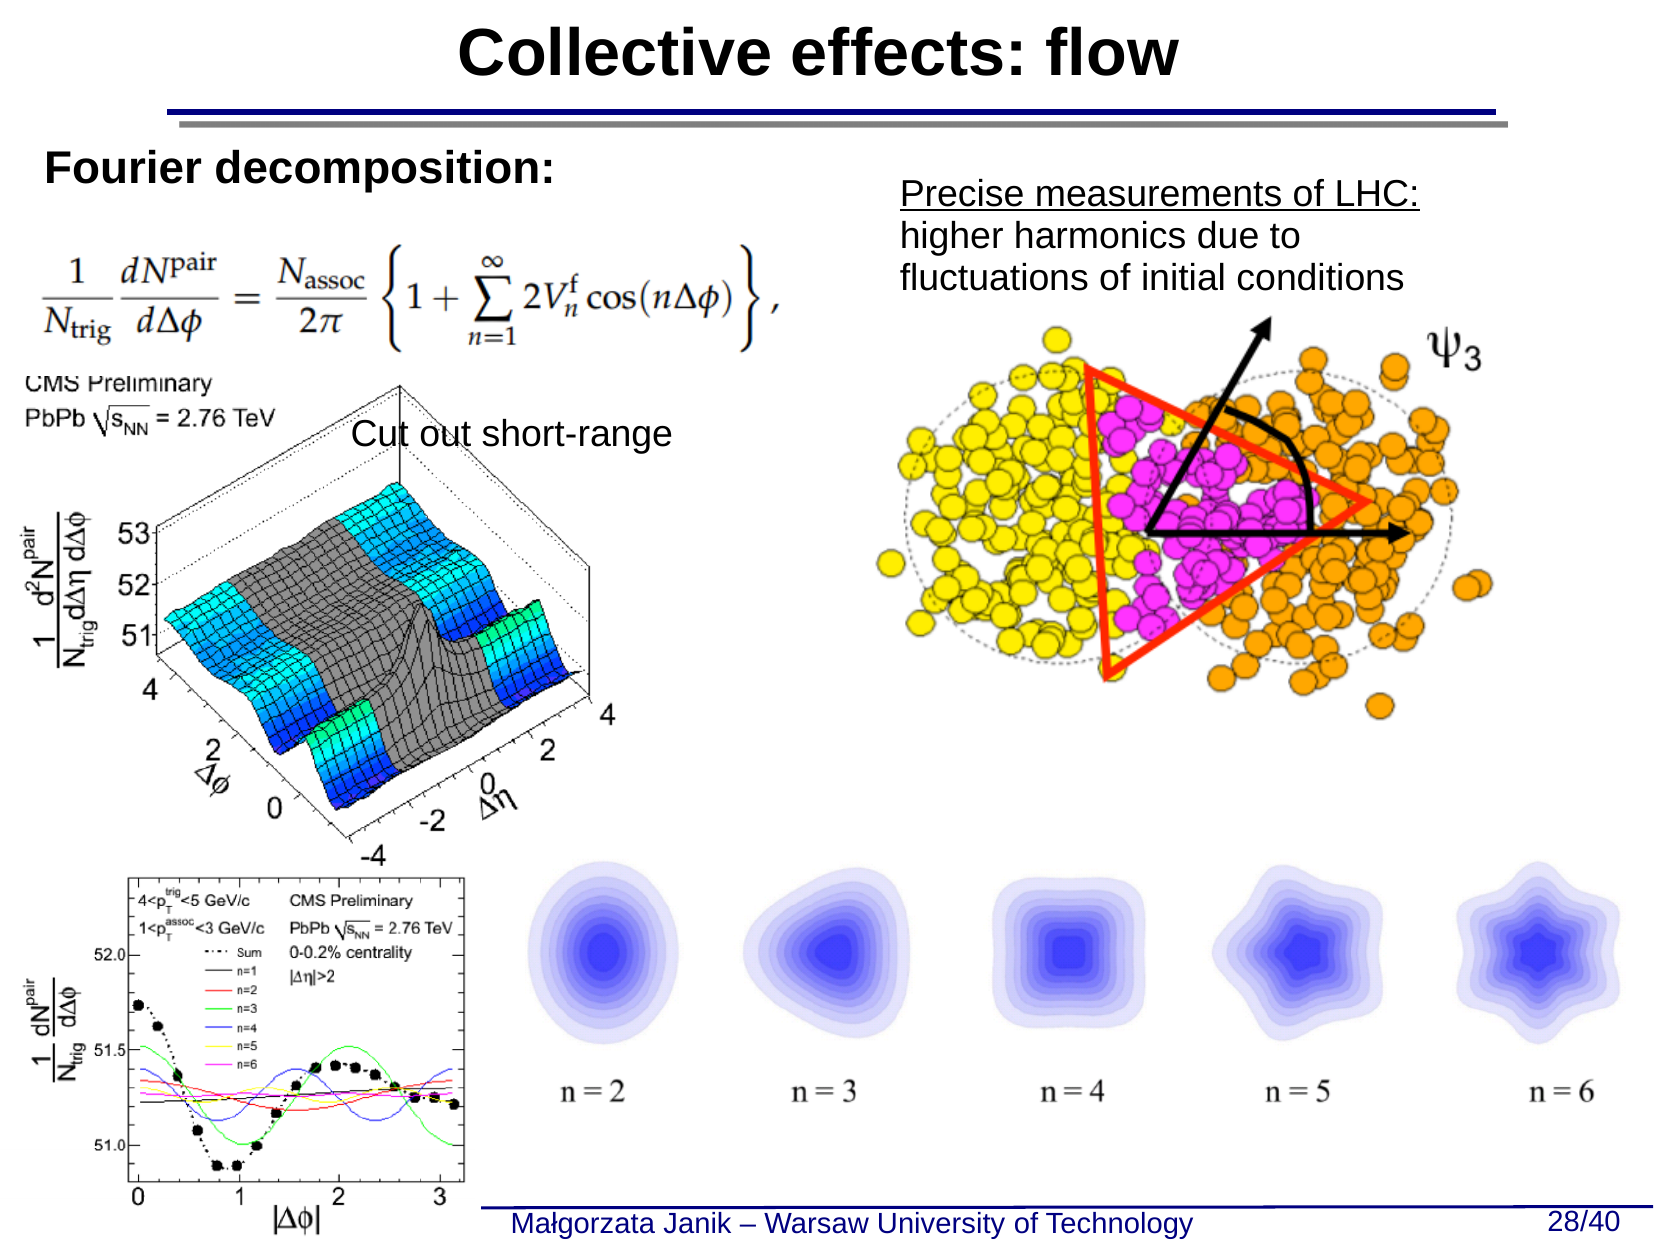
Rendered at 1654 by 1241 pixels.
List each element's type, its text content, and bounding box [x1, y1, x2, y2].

picture [0, 218, 1639, 1241]
text_box Fourier decomposition: [0, 135, 601, 202]
picture [840, 302, 1548, 736]
text_box Cut out short-range [335, 405, 691, 462]
text_box Precise measurements of LHC: higher harmonics due to fluctuations of initial conditions [885, 165, 1456, 306]
title Collective effects: flow [75, 0, 1563, 127]
